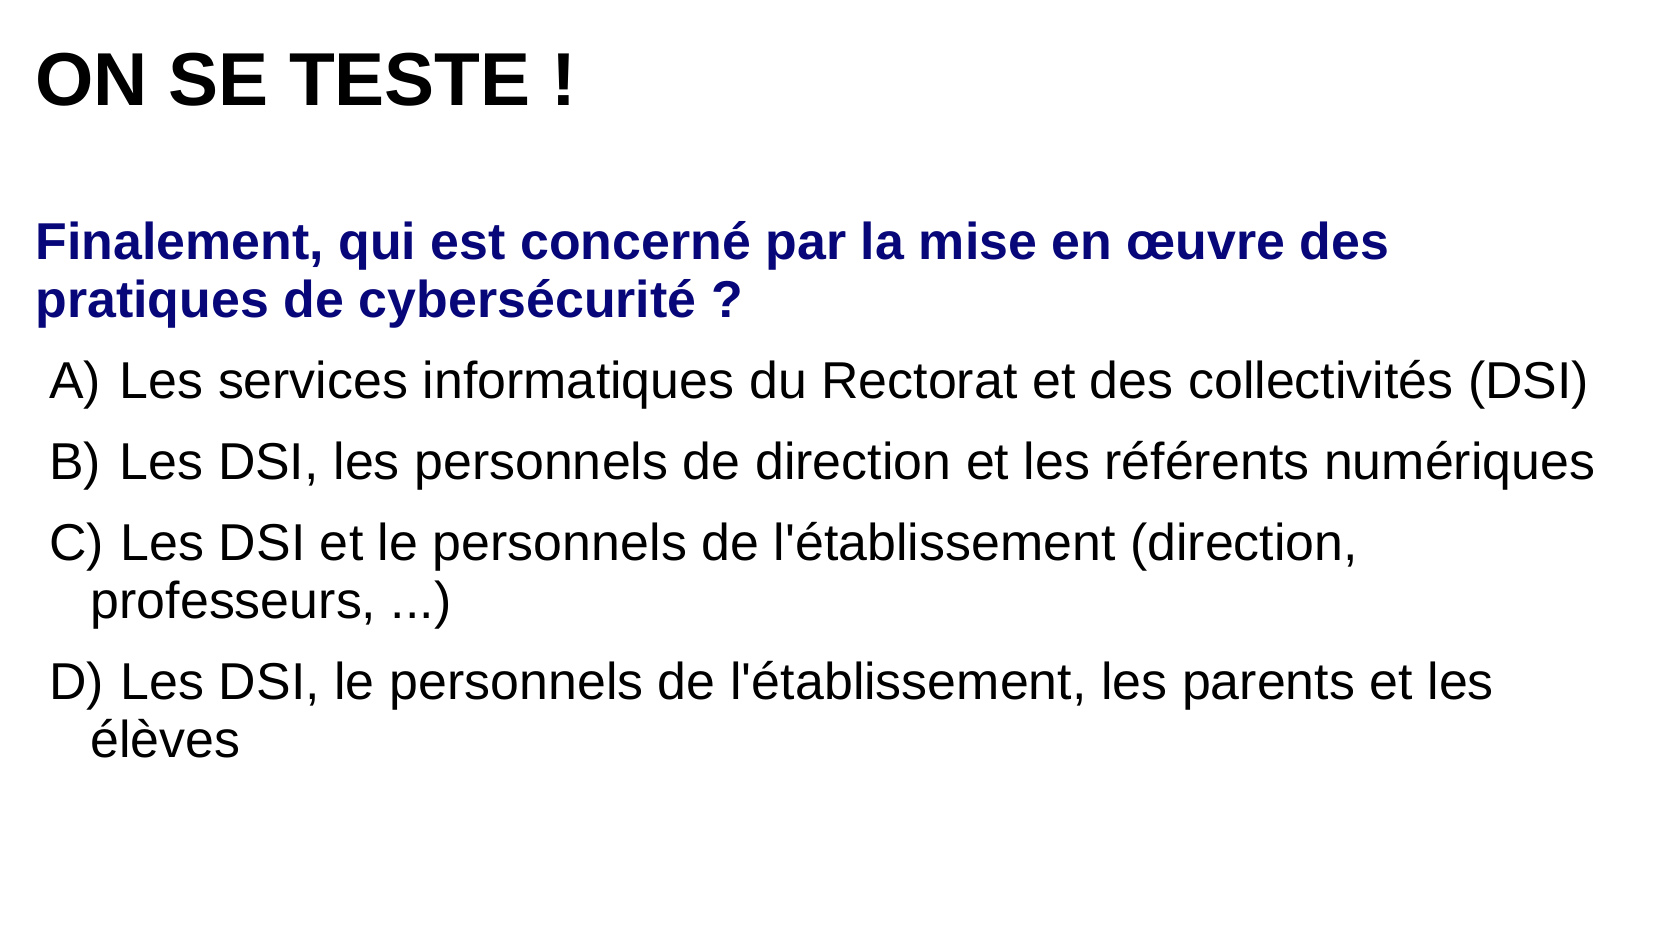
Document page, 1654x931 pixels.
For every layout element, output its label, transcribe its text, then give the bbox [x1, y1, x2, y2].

list Finalement, qui est concerné par la mise en œuvre des pratiques de cybersécurité ? Les services informatiques du Rectorat et des collectivités (DSI) Les DSI, les personnels de direction et les référents numériques Les DSI et le personnels de l'établissement (direction, professeurs, ...) Les DSI, le personnels de l'établissement, les parents et les élèves [35, 212, 1619, 875]
title On se teste ! [35, 37, 1619, 142]
